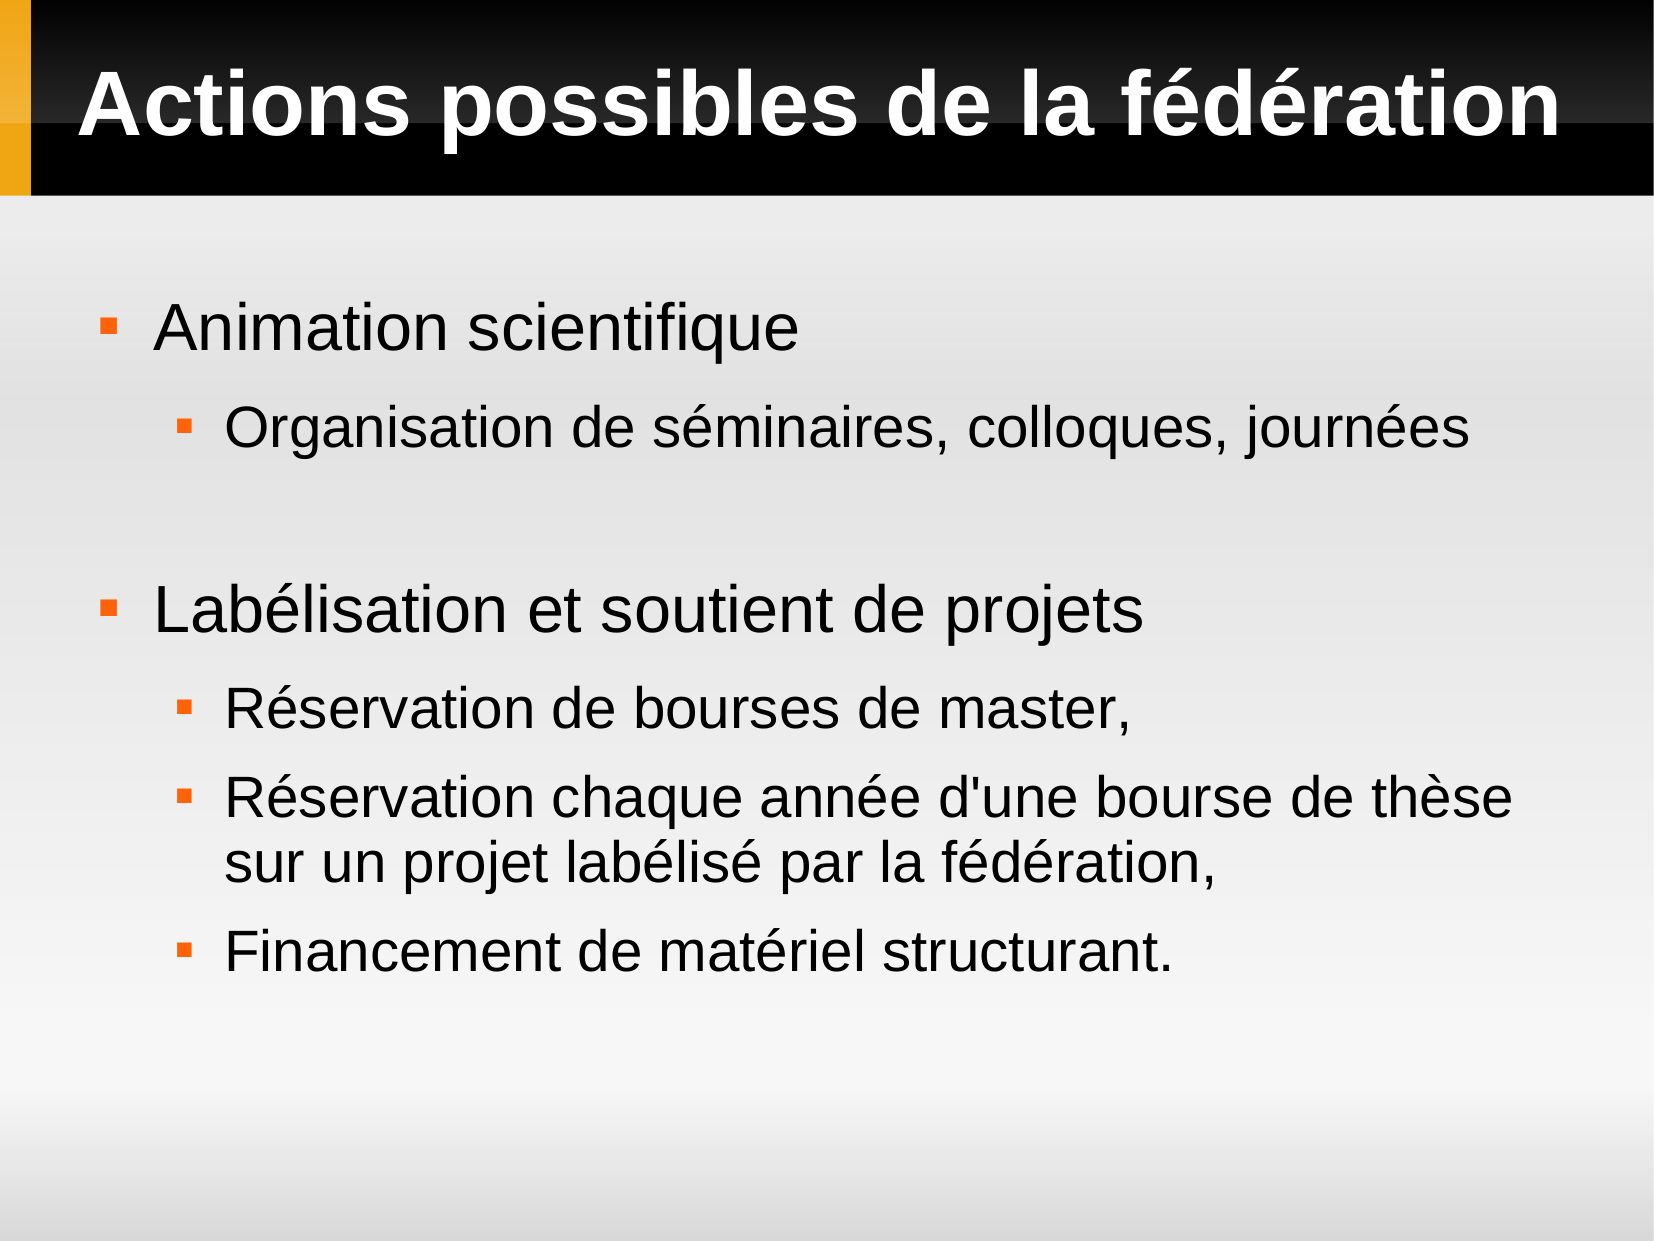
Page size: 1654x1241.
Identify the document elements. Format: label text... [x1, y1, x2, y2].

picture [0, 0, 1654, 1241]
title Actions possibles de la fédération [76, 0, 1565, 208]
list Animation scientifique Organisation de séminaires, colloques, journées Labélisation et soutient de projets Réservation de bourses de master, Réservation chaque année d'une bourse de thèse sur un projet labélisé par la fédération, Financement de matériel structurant. [82, 290, 1571, 1109]
